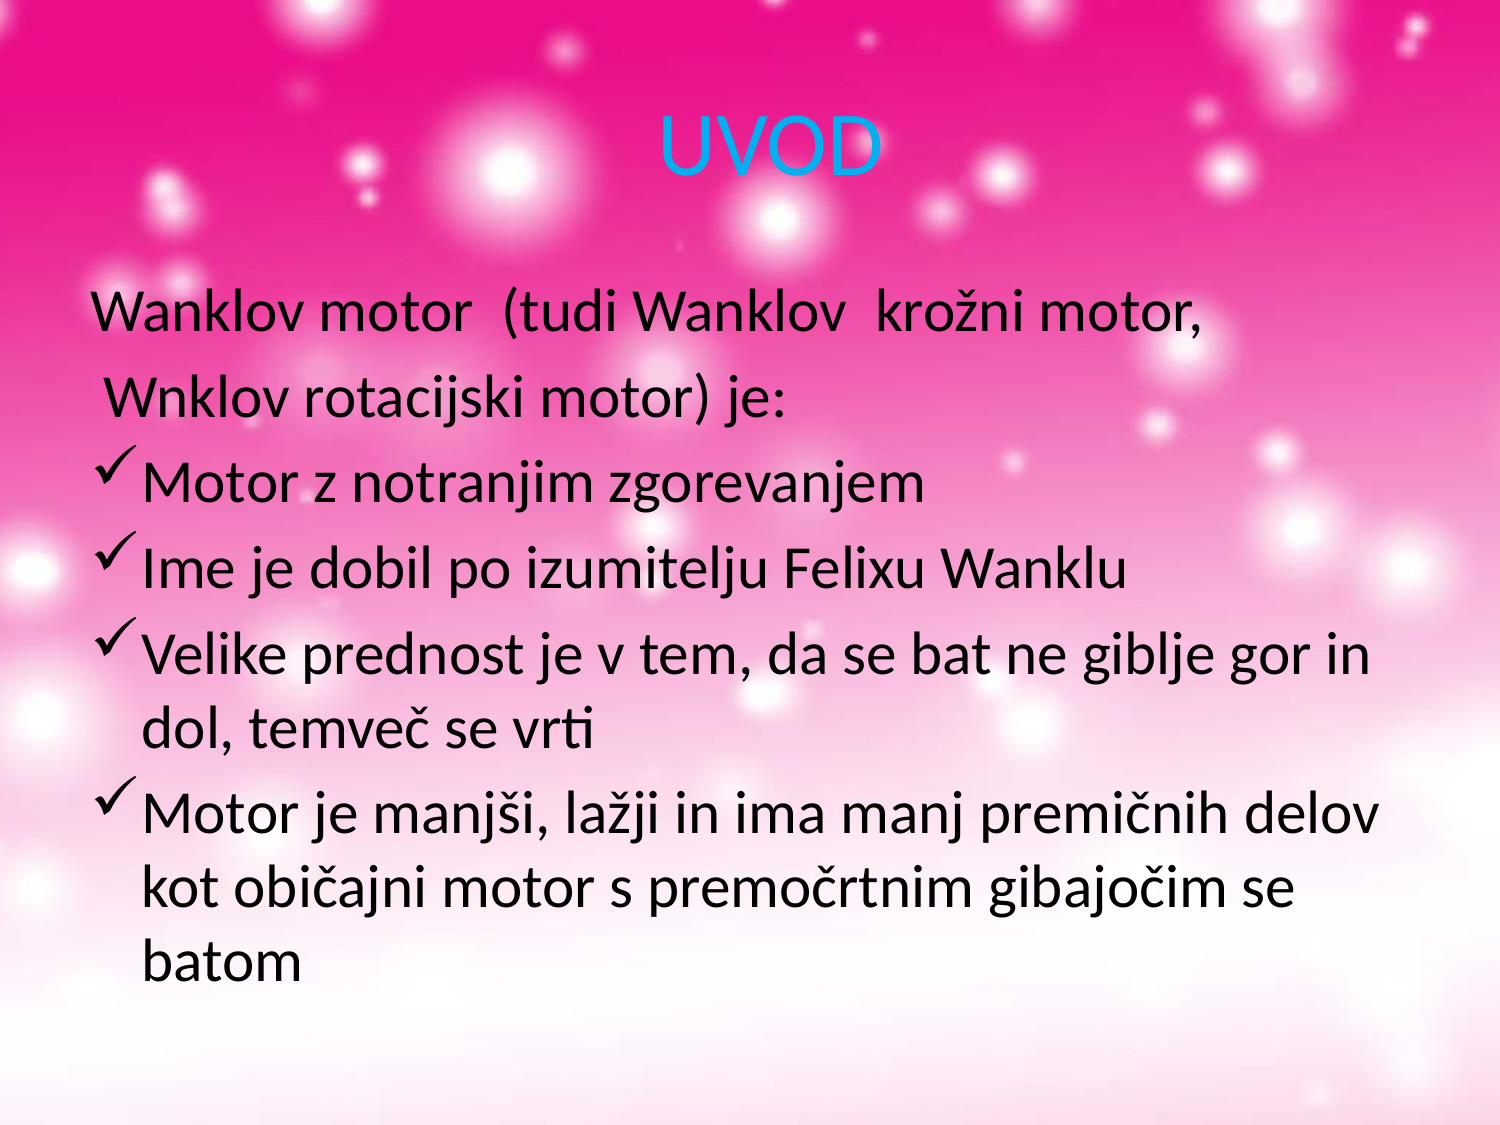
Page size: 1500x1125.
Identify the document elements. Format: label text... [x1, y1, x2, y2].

picture [0, 0, 1500, 1125]
title UVOD [75, 45, 1425, 233]
list Wanklov motor (tudi Wanklov krožni motor, Wnklov rotacijski motor) je: Motor z notranjim zgorevanjem Ime je dobil po izumitelju Felixu Wanklu Velike prednost je v tem, da se bat ne giblje gor in dol, temveč se vrti Motor je manjši, lažji in ima manj premičnih delov kot običajni motor s premočrtnim gibajočim se batom [75, 262, 1425, 1005]
